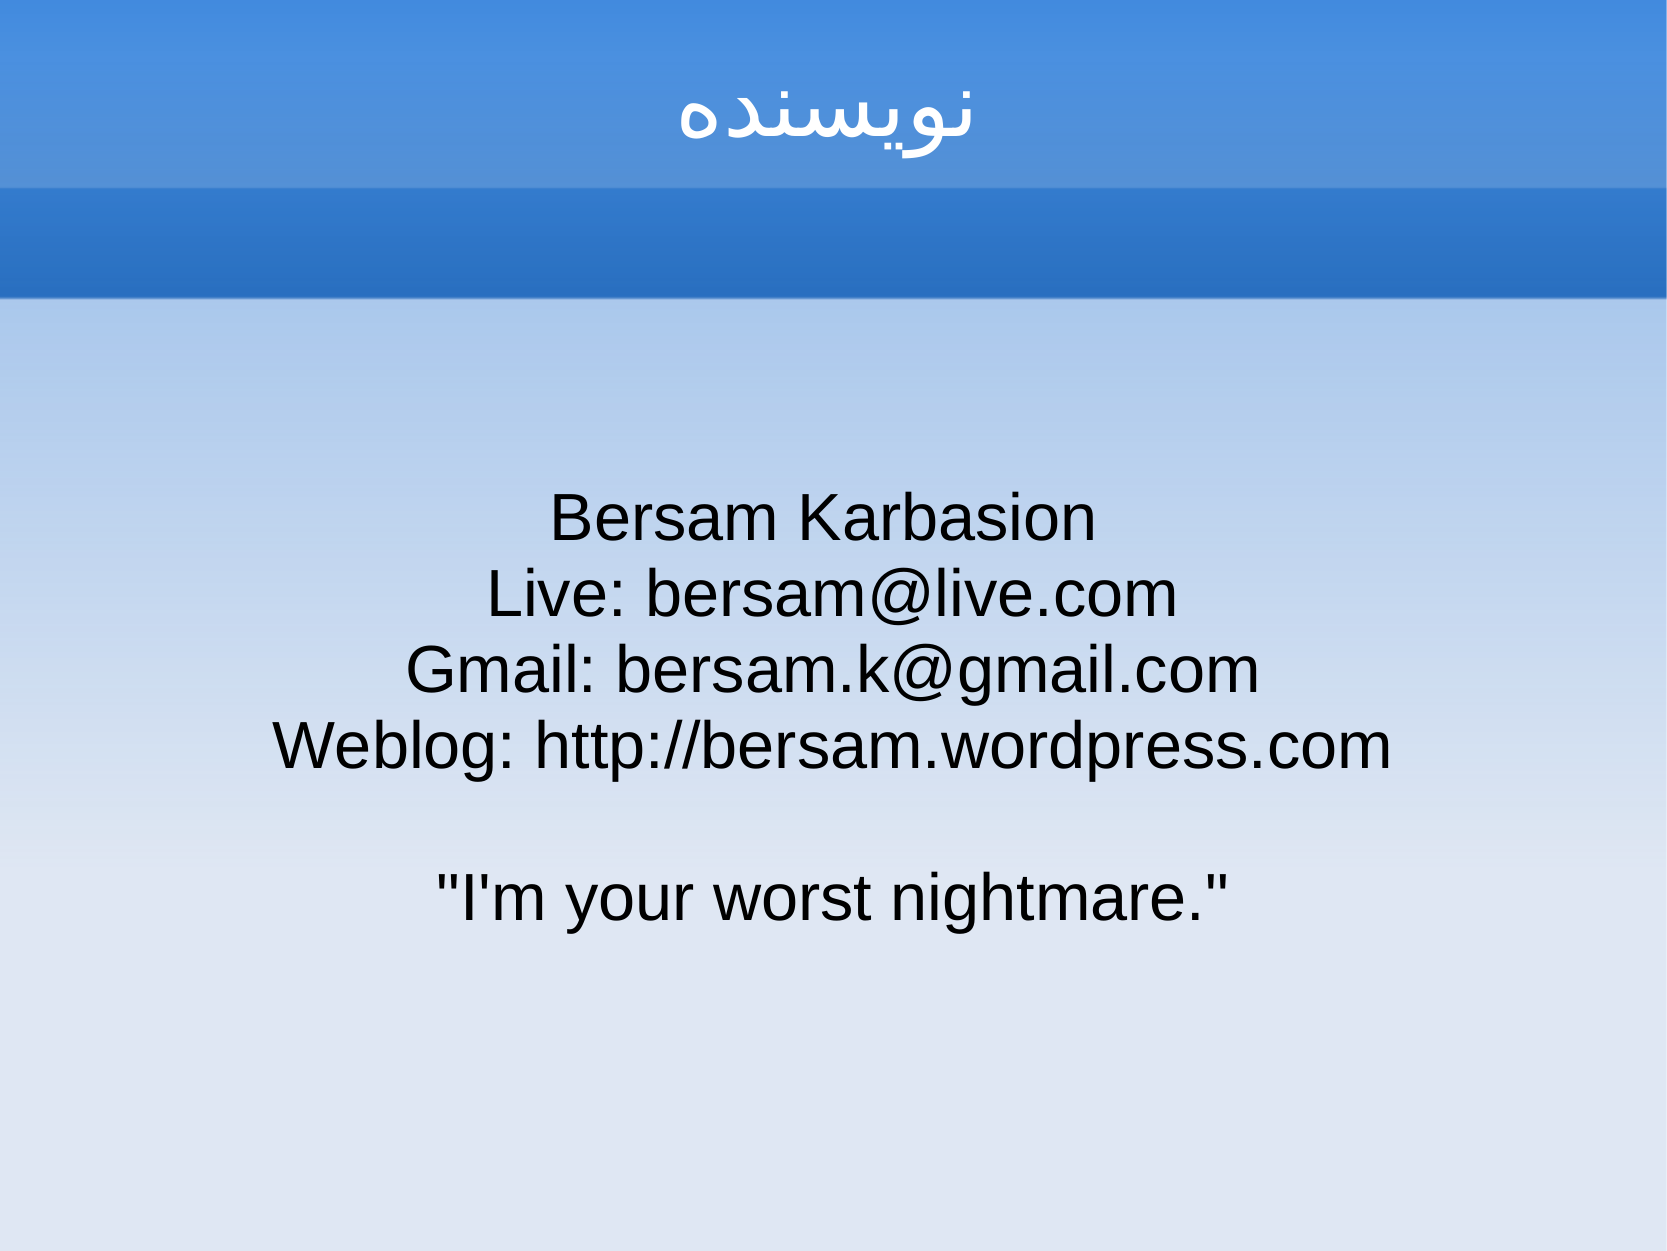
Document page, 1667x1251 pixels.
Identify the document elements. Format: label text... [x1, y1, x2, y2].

title نویسنده [58, 9, 1597, 202]
subtitle Bersam Karbasion Live: bersam@live.com Gmail: bersam.k@gmail.com Weblog: http://bersam.wordpress.com "I'm your worst nightmare." [64, 304, 1603, 1111]
picture [0, 0, 1667, 1251]
